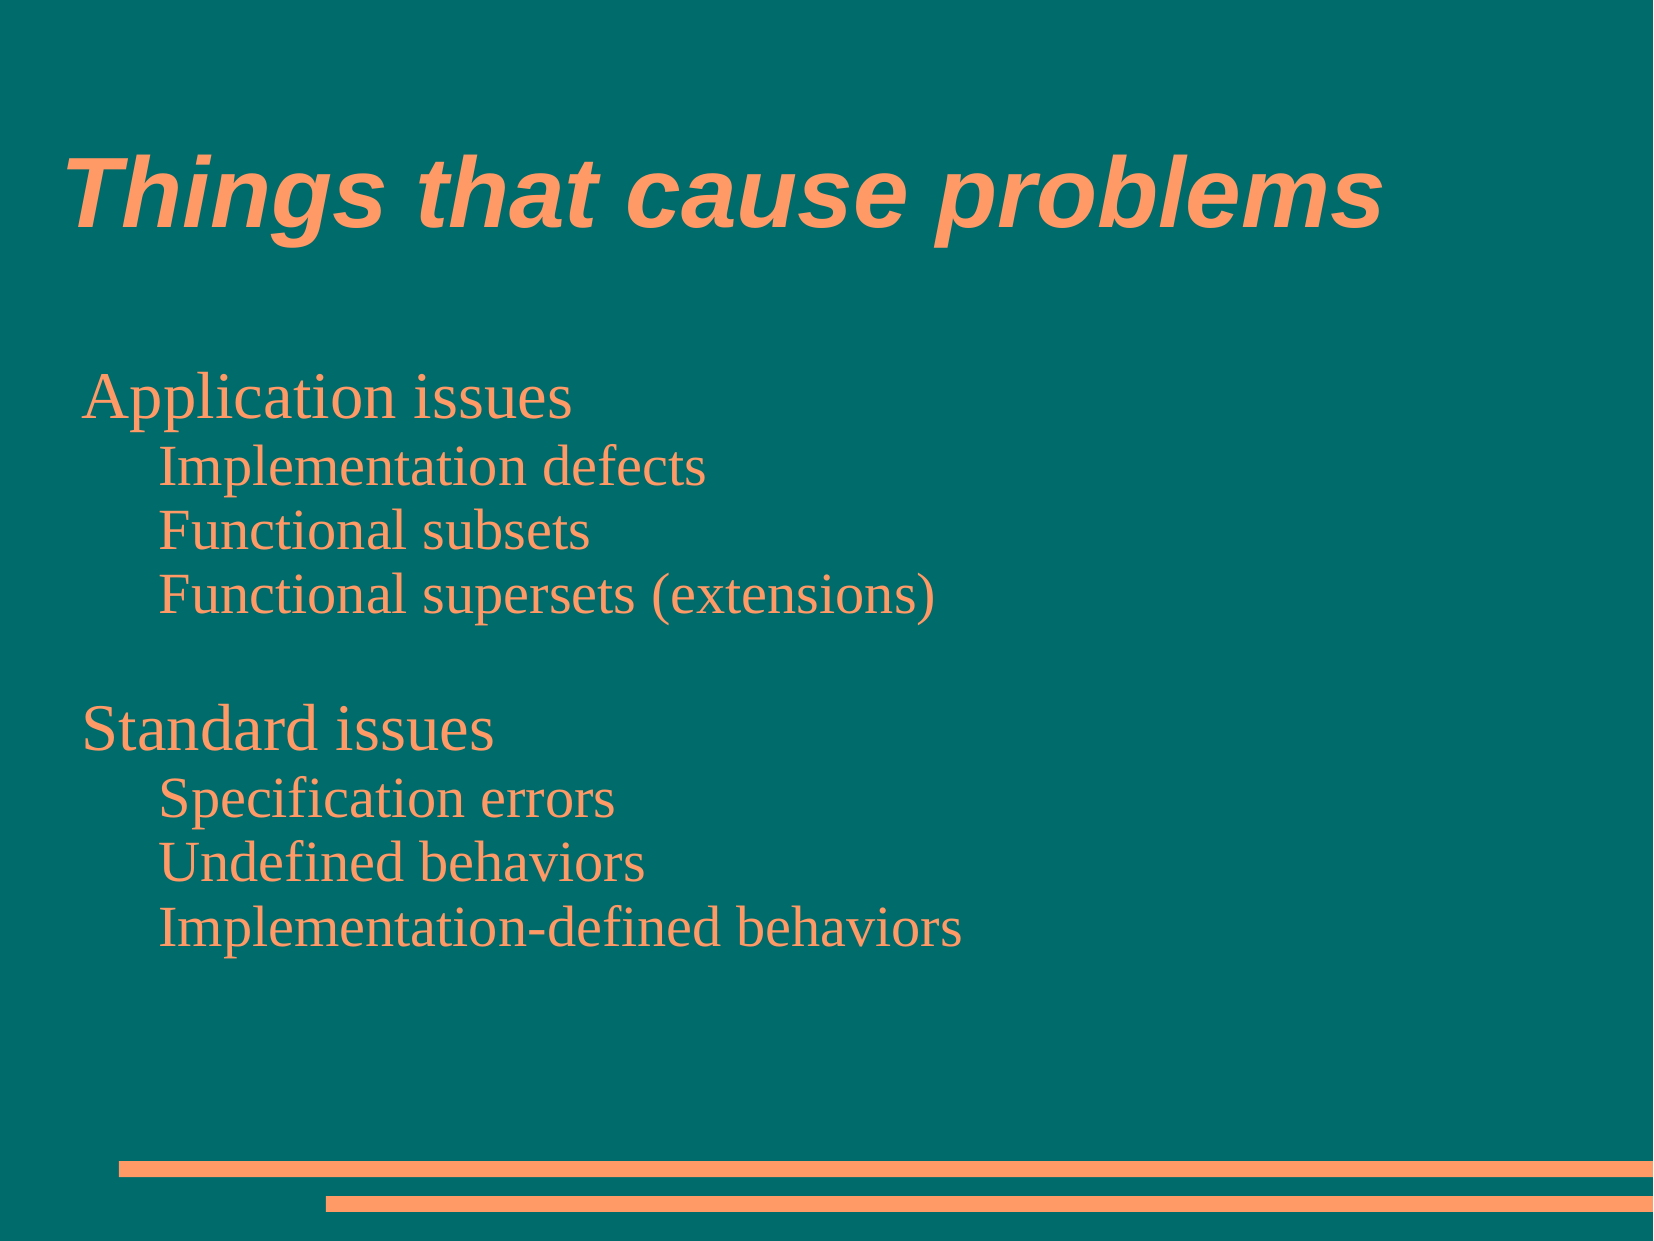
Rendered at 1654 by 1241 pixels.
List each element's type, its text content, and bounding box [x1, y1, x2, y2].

list Application issues Implementation defects Functional subsets Functional supersets (extensions) Standard issues Specification errors Undefined behaviors Implementation-defined behaviors [64, 358, 1538, 1126]
title Things that cause problems [60, 134, 1636, 252]
